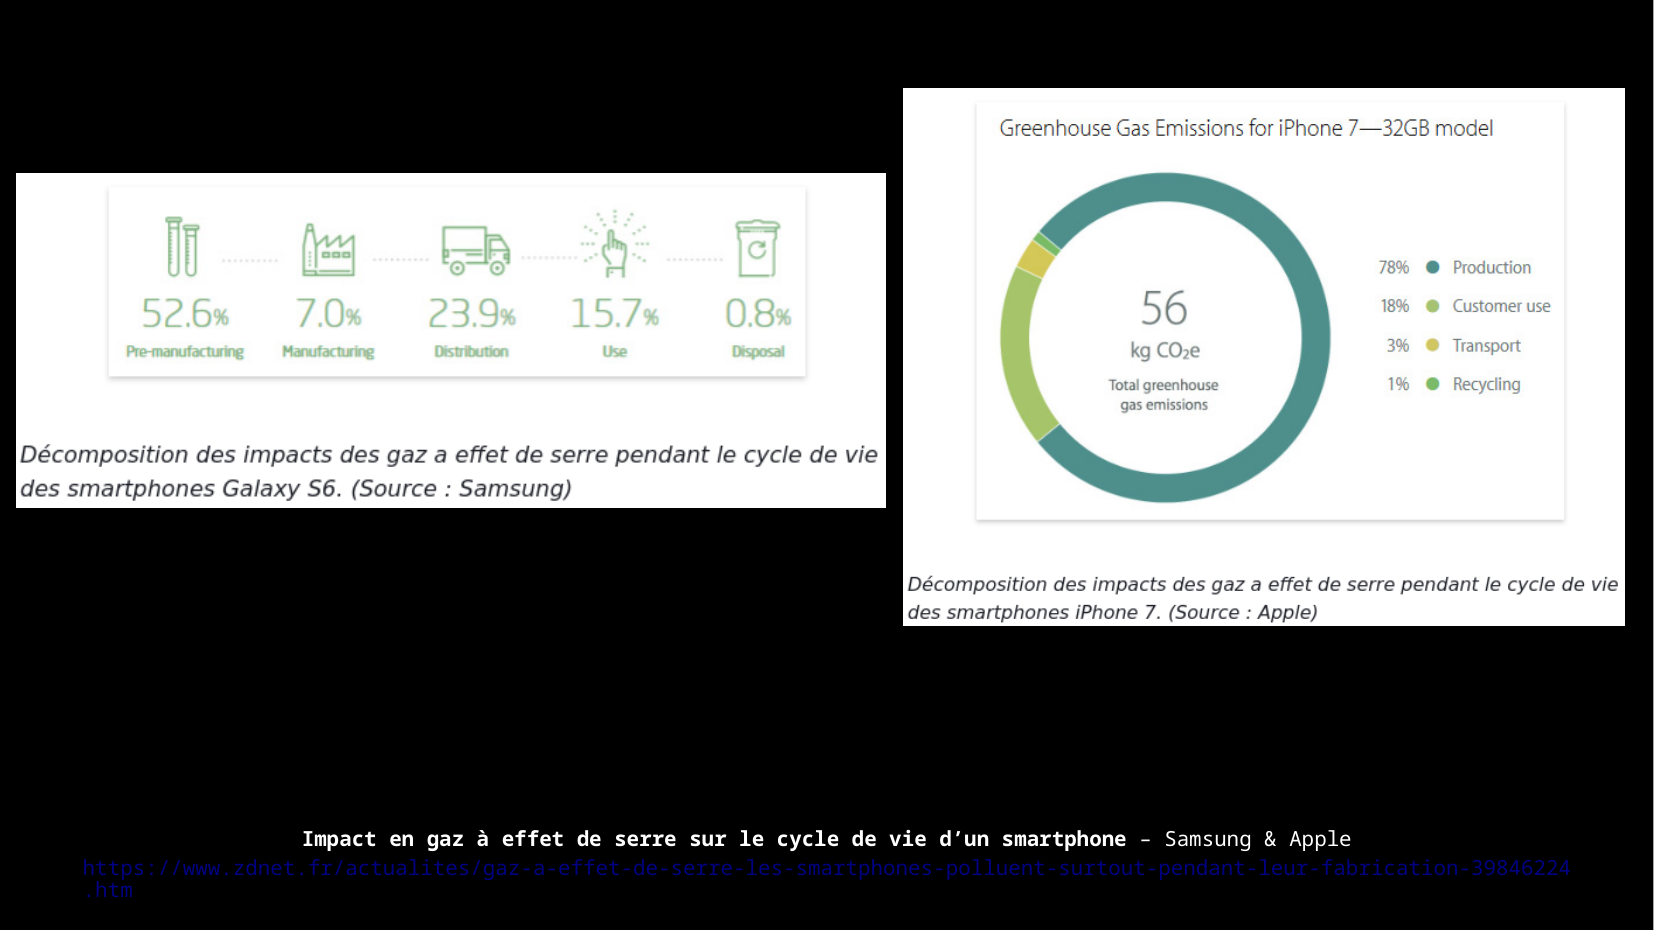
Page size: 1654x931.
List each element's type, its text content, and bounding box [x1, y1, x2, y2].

picture [16, 173, 886, 508]
title Impact en gaz à effet de serre sur le cycle de vie d’un smartphone – Samsung & Apple https://www.zdnet.fr/actualites/gaz-a-effet-de-serre-les-smartphones-polluent-surtout-pendant-leur-fabrication-39846224.htm [82, 775, 1571, 931]
picture [903, 88, 1625, 626]
